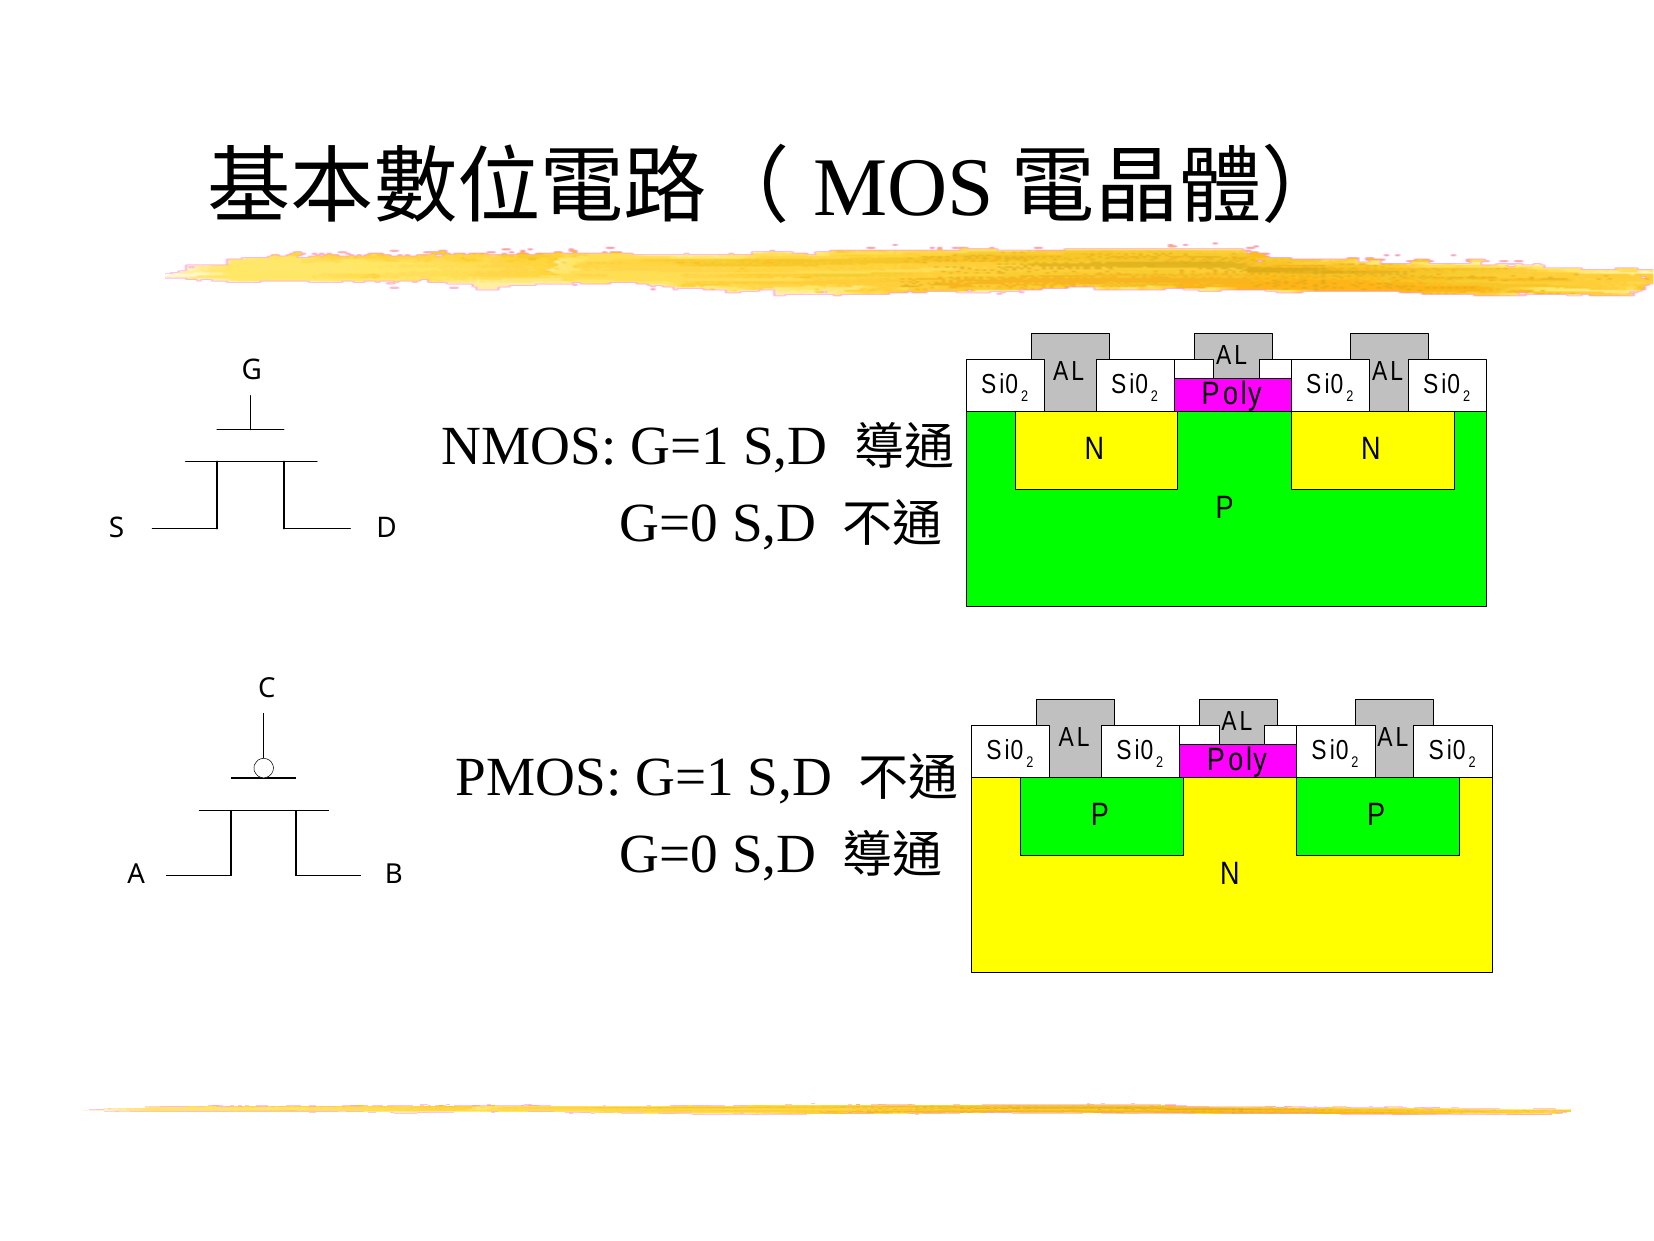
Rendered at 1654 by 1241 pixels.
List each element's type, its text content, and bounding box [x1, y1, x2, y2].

chart [970, 697, 1494, 974]
picture [82, 1102, 1571, 1117]
title 基本數位電路（MOS電晶體） [73, 41, 1479, 249]
text_box NMOS: G=1 S,D 導通 G=0 S,D 不通 [427, 399, 965, 549]
text_box PMOS: G=1 S,D 不通 G=0 S,D 導通 [440, 730, 970, 880]
chart [82, 344, 420, 556]
picture [104, 663, 427, 902]
chart [965, 331, 1488, 608]
picture [165, 237, 1654, 308]
